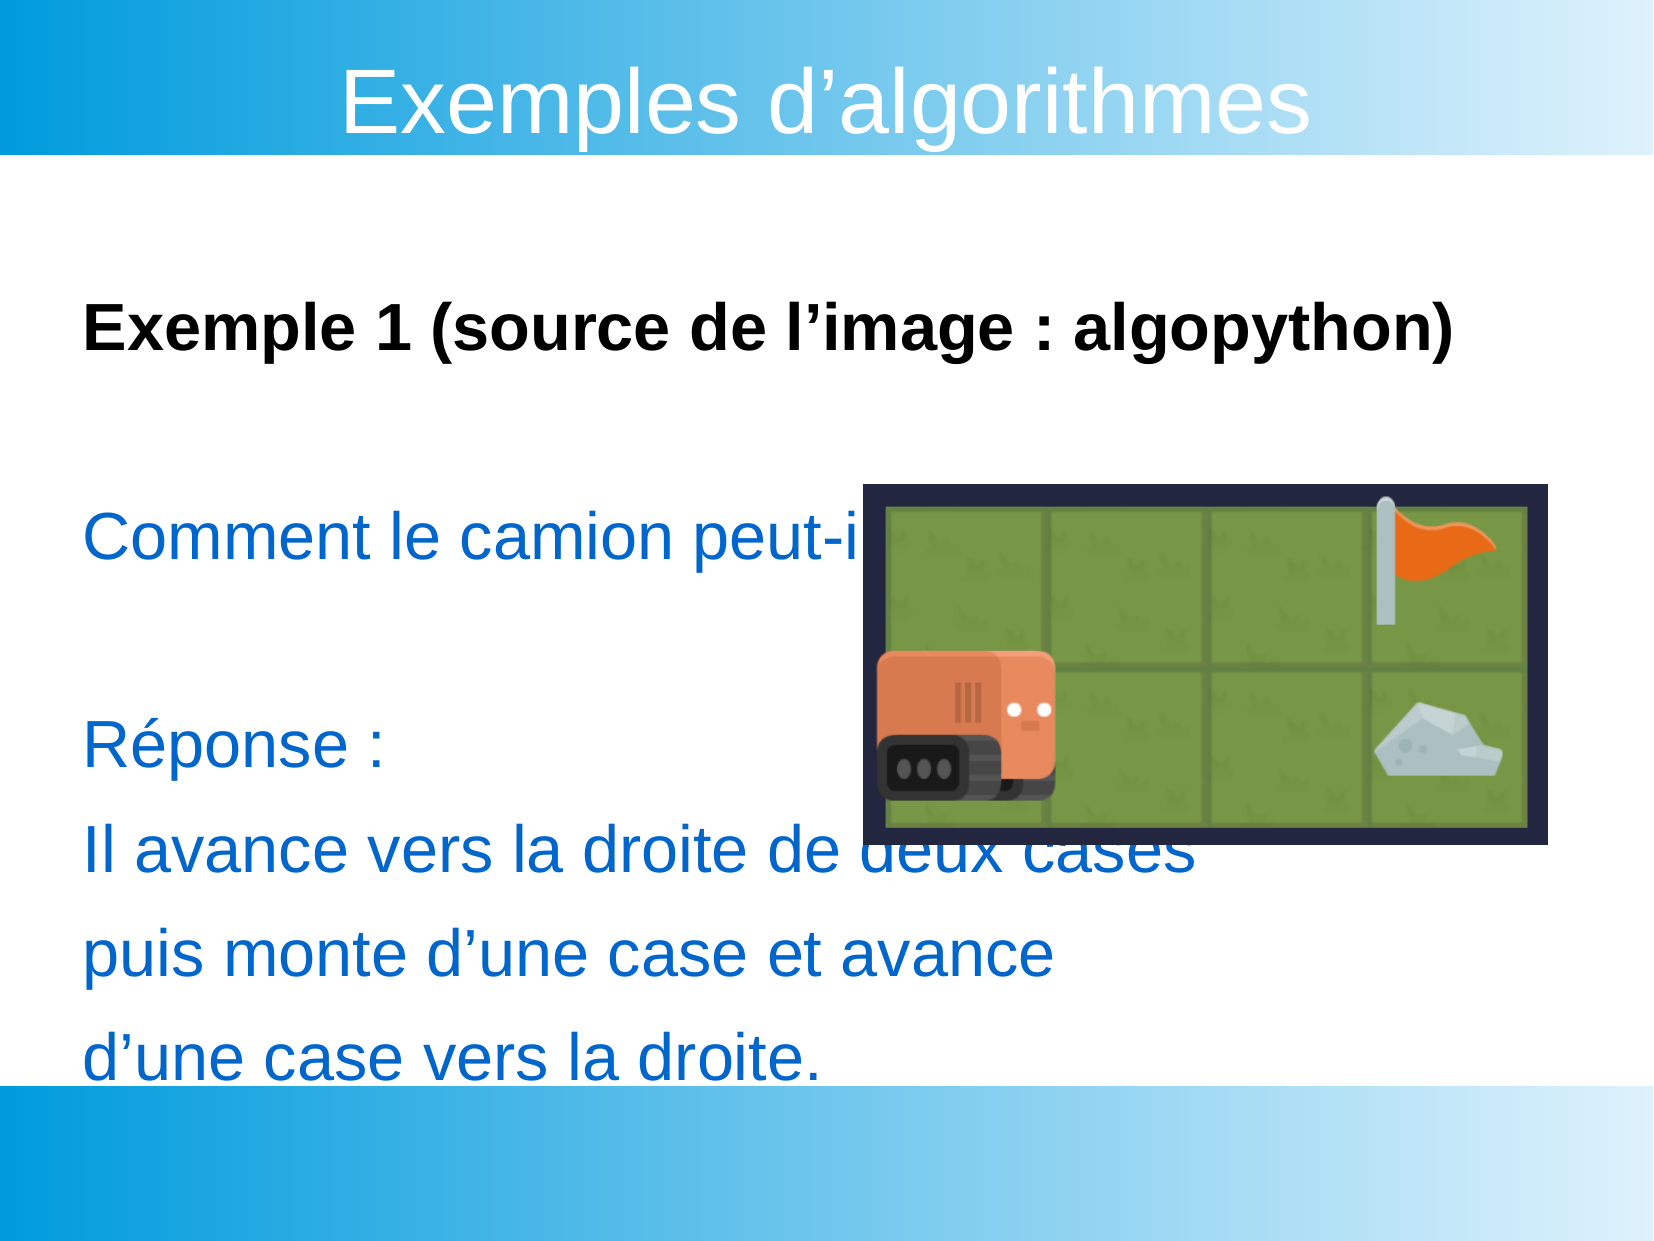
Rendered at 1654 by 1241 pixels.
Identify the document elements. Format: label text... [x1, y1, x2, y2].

picture [863, 484, 1548, 845]
title Exemples d’algorithmes [82, 49, 1571, 155]
list Exemple 1 (source de l’image : algopython) Comment le camion peut-il rejoindre le drapeau ? Réponse : Il avance vers la droite de deux cases puis monte d’une case et avance d’une case vers la droite. Le drapeau est alors atteint et le niveau réussi. [82, 290, 1571, 1010]
